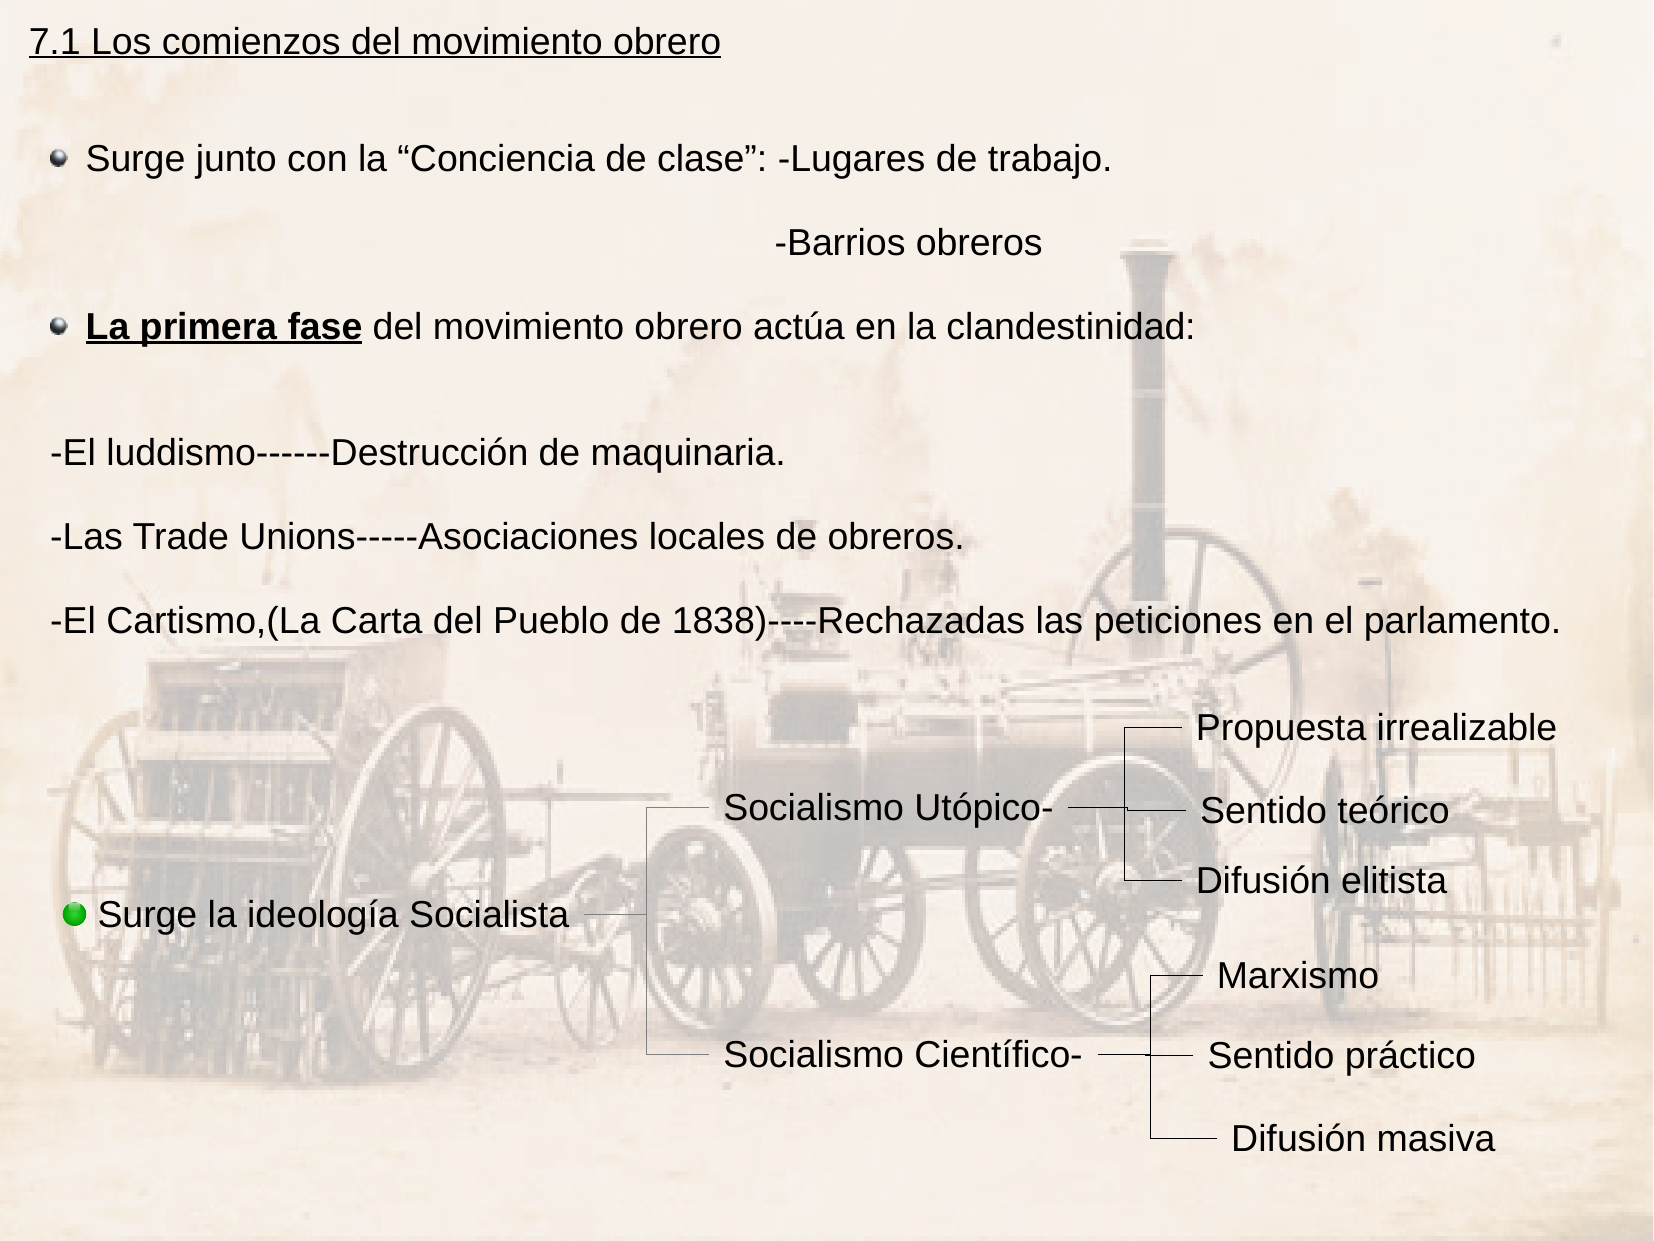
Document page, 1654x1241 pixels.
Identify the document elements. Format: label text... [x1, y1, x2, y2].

text_box Propuesta irrealizable [1181, 699, 1573, 756]
text_box Socialismo Utópico- [708, 779, 1069, 837]
text_box Surge junto con la “Conciencia de clase”: -Lugares de trabajo. -Barrios obreros La primera fase del movimiento obrero actúa en la clandestinidad: -El luddismo------Destrucción de maquinaria. -Las Trade Unions-----Asociaciones locales de obreros. -El Cartismo,(La Carta del Pueblo de 1838)----Rechazadas las peticiones en el parlamento. [35, 129, 1577, 651]
picture [0, 0, 1654, 1241]
text_box Surge la ideología Socialista [47, 885, 585, 943]
text_box Difusión masiva [1216, 1110, 1511, 1168]
text_box Socialismo Científico- [708, 1025, 1099, 1083]
text_box Marxismo [1202, 947, 1394, 1004]
text_box Sentido teórico [1185, 781, 1465, 839]
text_box Difusión elitista [1181, 852, 1463, 910]
text_box Sentido práctico [1192, 1027, 1491, 1085]
text_box 7.1 Los comienzos del movimiento obrero [13, 12, 737, 70]
